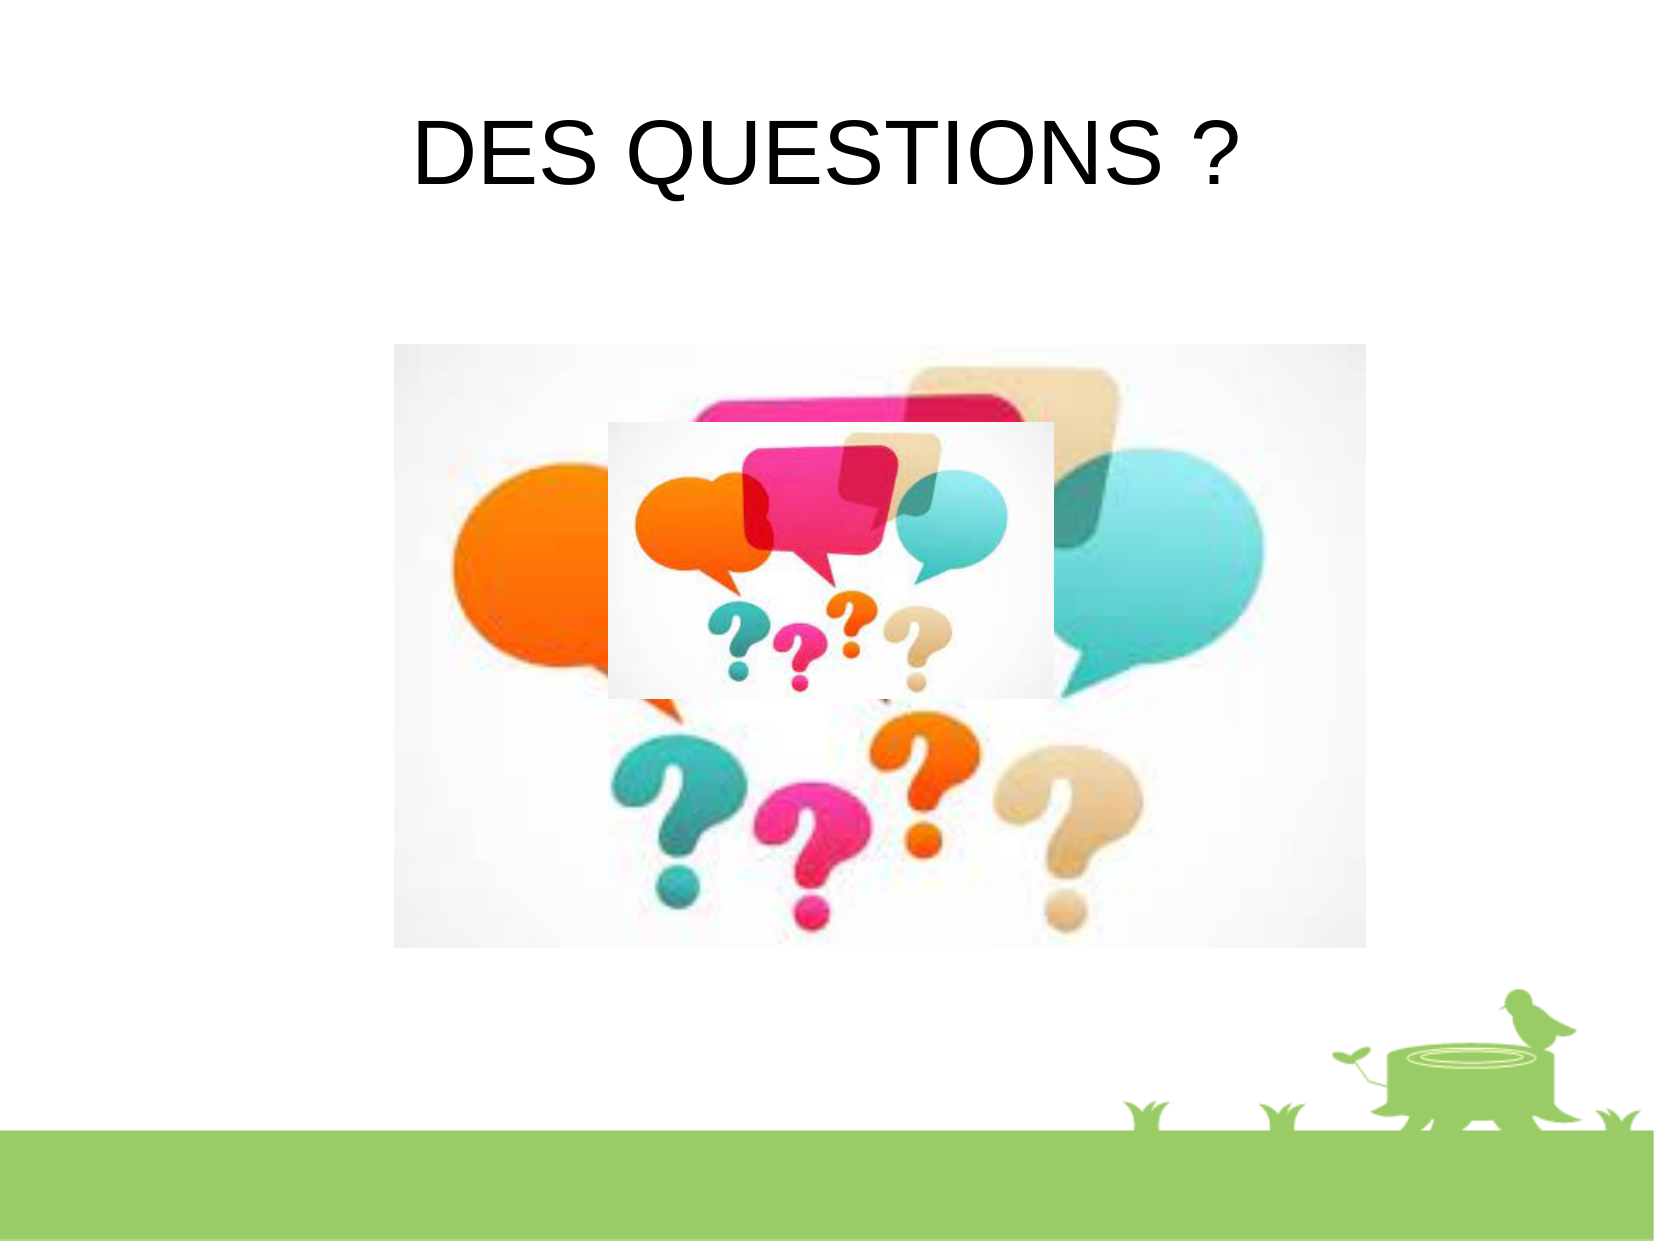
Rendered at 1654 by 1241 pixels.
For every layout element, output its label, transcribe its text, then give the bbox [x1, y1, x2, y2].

title DES QUESTIONS ? [82, 49, 1571, 257]
picture [0, 0, 1654, 1241]
